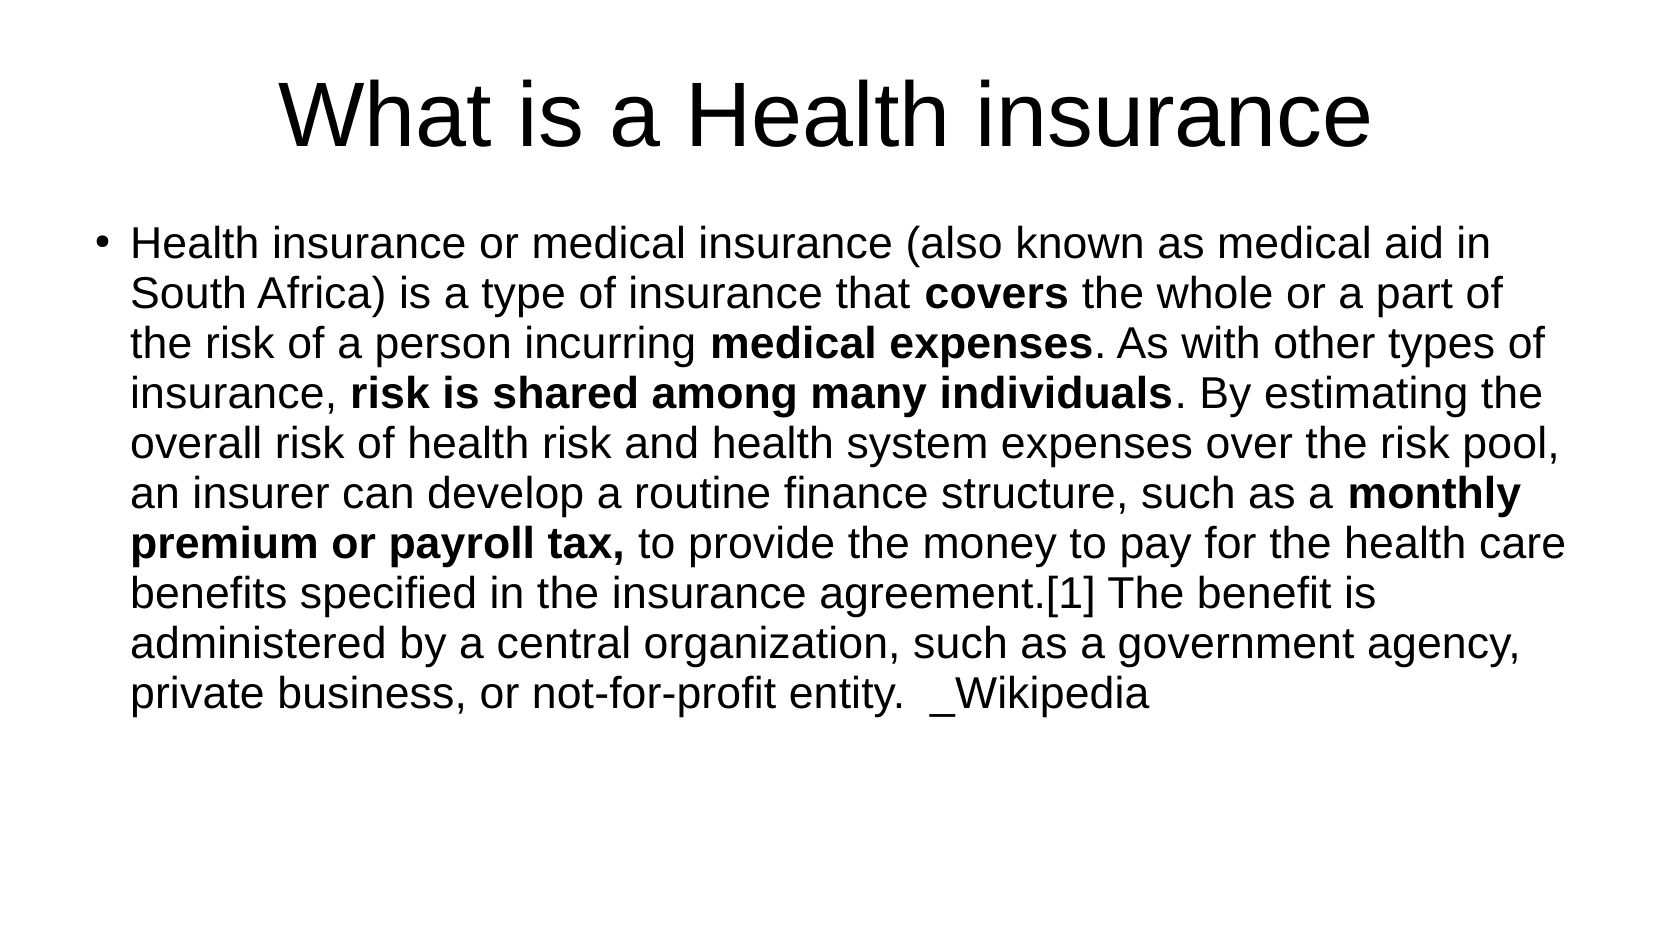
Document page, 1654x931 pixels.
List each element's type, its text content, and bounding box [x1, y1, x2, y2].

list Health insurance or medical insurance (also known as medical aid in South Africa) is a type of insurance that covers the whole or a part of the risk of a person incurring medical expenses. As with other types of insurance, risk is shared among many individuals. By estimating the overall risk of health risk and health system expenses over the risk pool, an insurer can develop a routine finance structure, such as a monthly premium or payroll tax, to provide the money to pay for the health care benefits specified in the insurance agreement.[1] The benefit is administered by a central organization, such as a government agency, private business, or not-for-profit entity. _Wikipedia [82, 217, 1571, 758]
title What is a Health insurance [82, 37, 1571, 193]
